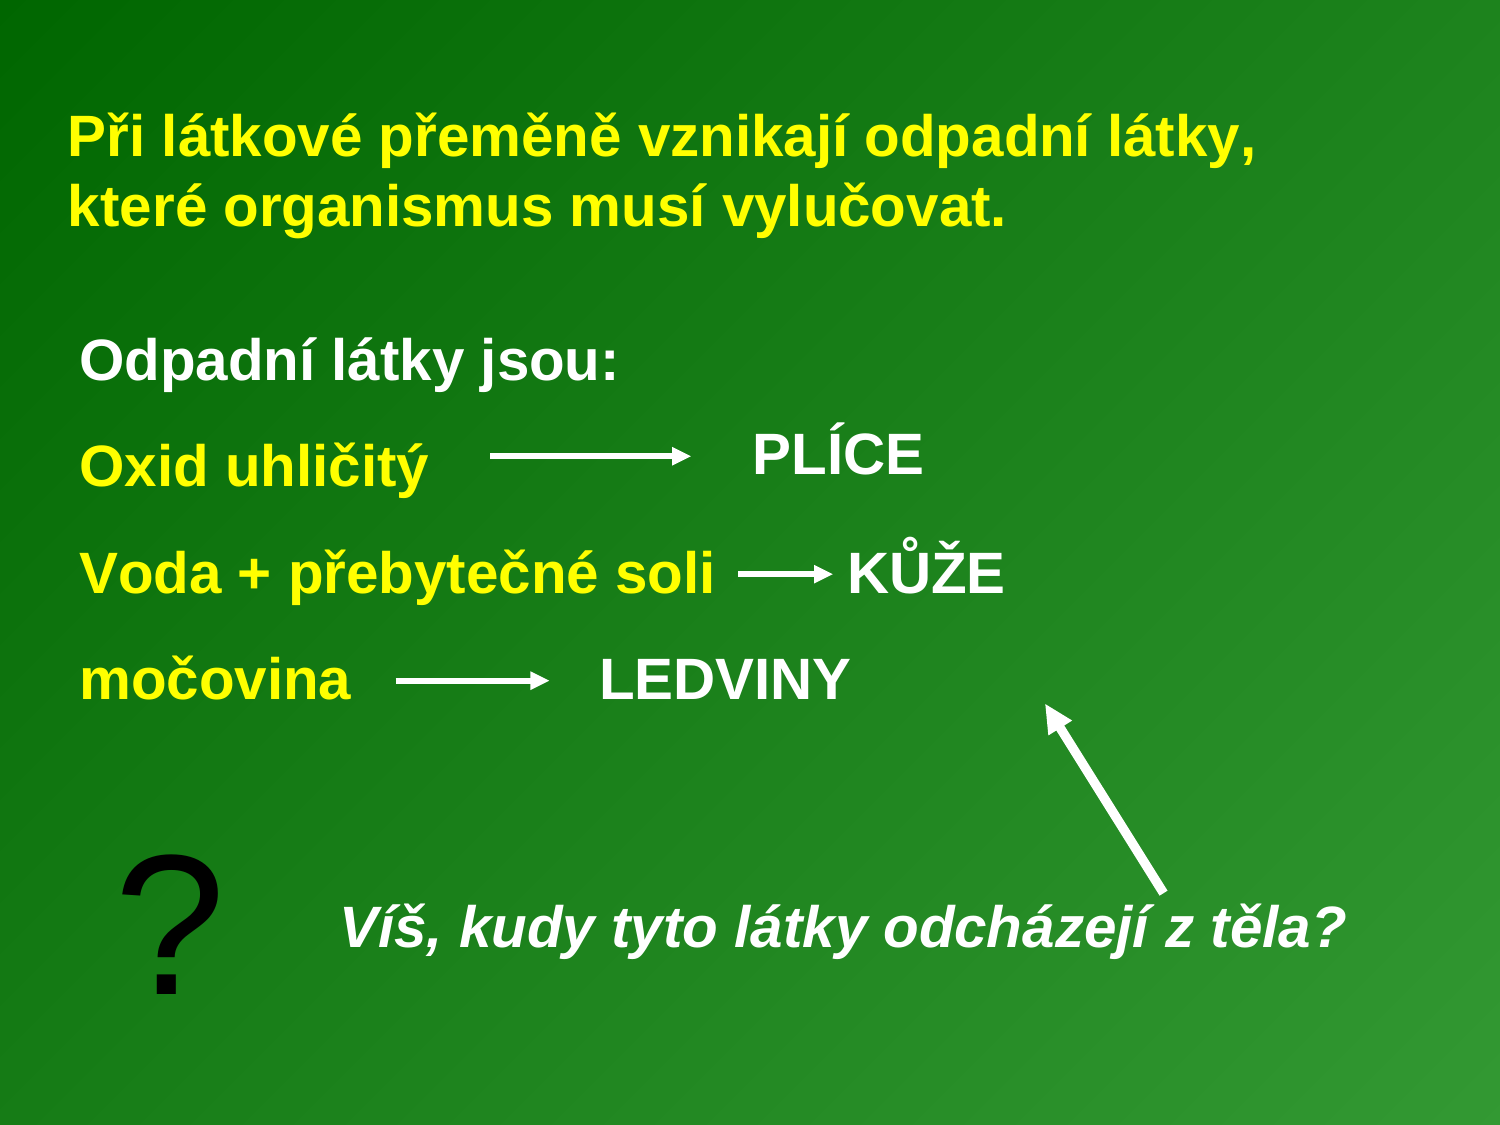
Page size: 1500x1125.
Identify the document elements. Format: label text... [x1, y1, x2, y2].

text_box KŮŽE [832, 527, 1258, 613]
text_box LEDVINY [584, 633, 1022, 719]
text_box PLÍCE [738, 408, 1388, 495]
text_box Odpadní látky jsou: Oxid uhličitý Voda + přebytečné soli močovina [64, 314, 928, 720]
text_box Víš, kudy tyto látky odcházejí z těla? [324, 881, 1471, 967]
text_box ? [100, 786, 290, 1043]
text_box Při látkové přeměně vznikají odpadní látky, které organismus musí vylučovat. [53, 90, 1388, 246]
